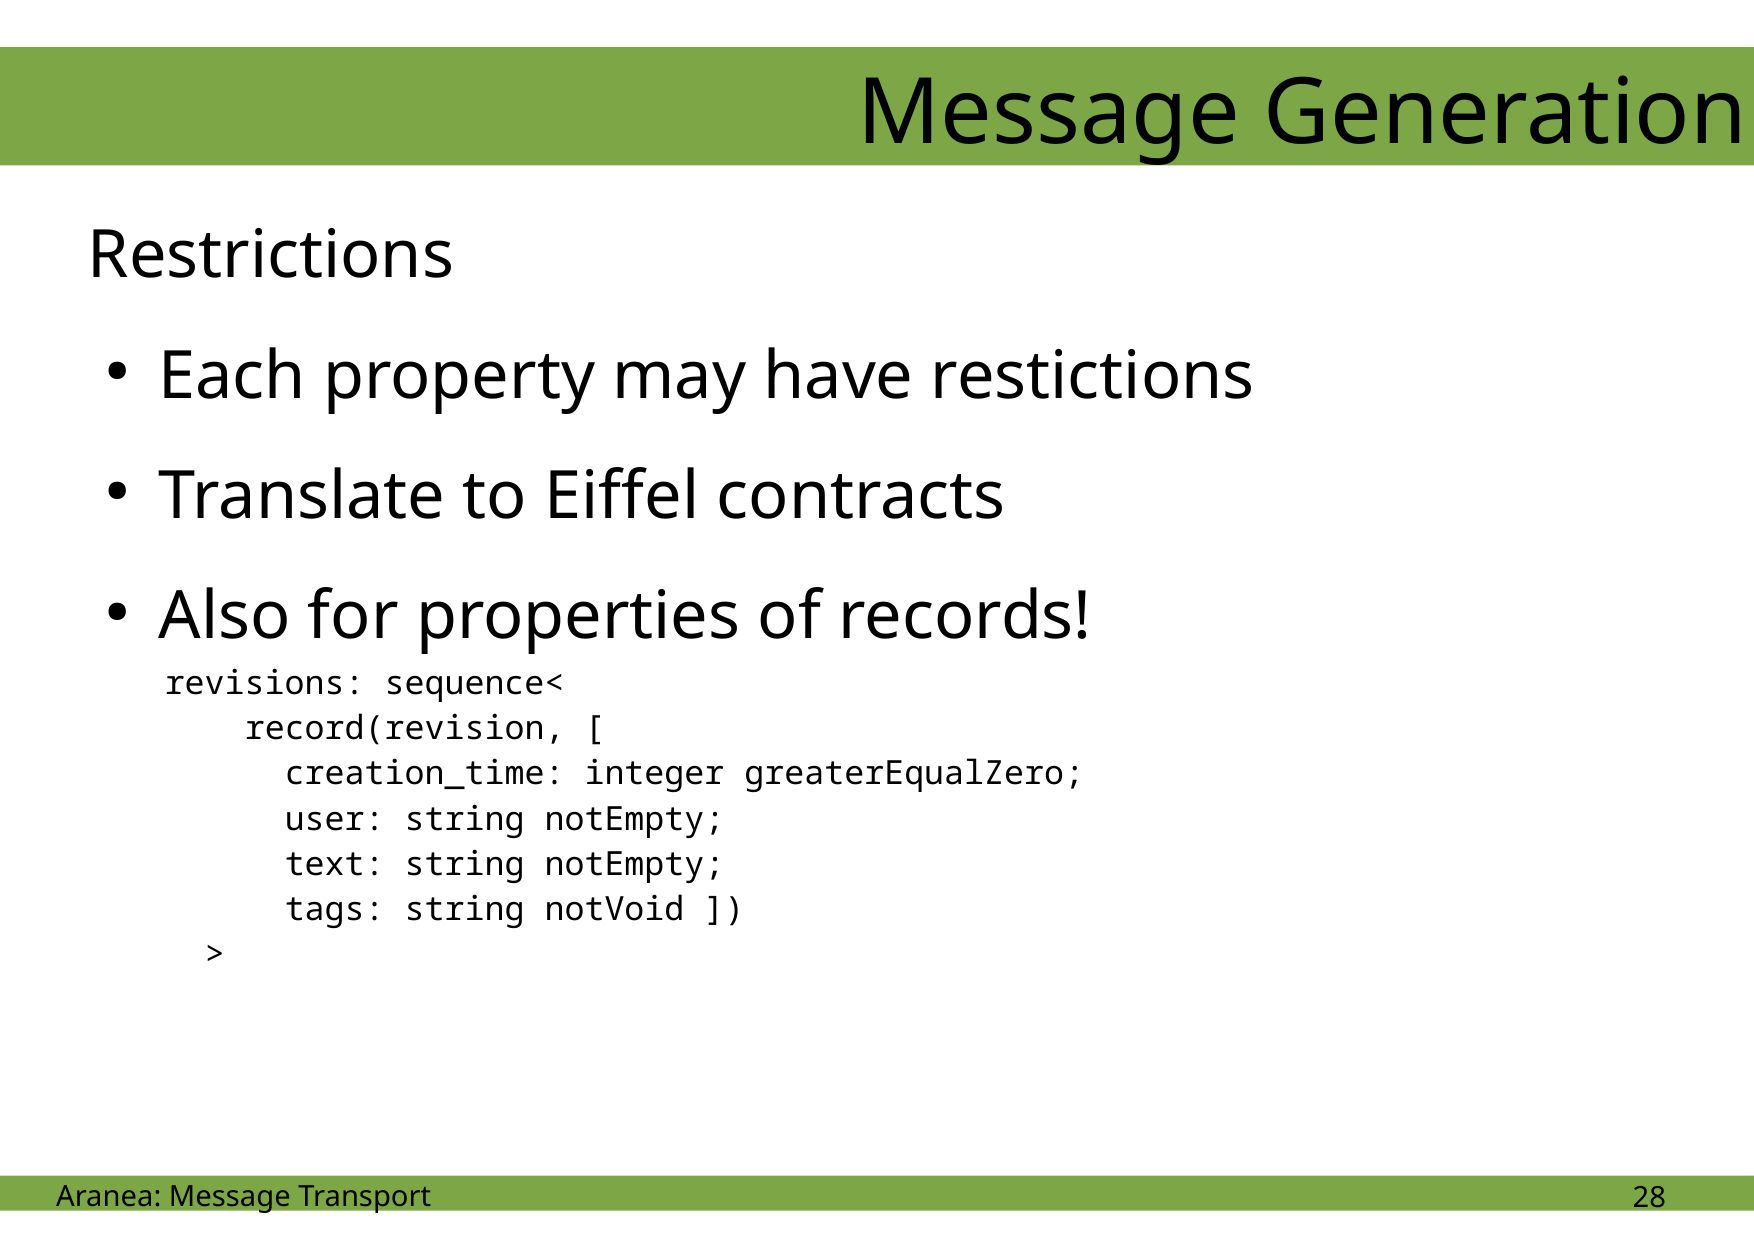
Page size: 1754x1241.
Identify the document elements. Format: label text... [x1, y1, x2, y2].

title Message Generation [0, 54, 1748, 162]
list Restrictions Each property may have restictions Translate to Eiffel contracts Also for properties of records! [87, 206, 1667, 1094]
text_box revisions: sequence< record(revision, [ creation_time: integer greaterEqualZero; user: string notEmpty; text: string notEmpty; tags: string notVoid ]) > [150, 651, 1238, 938]
